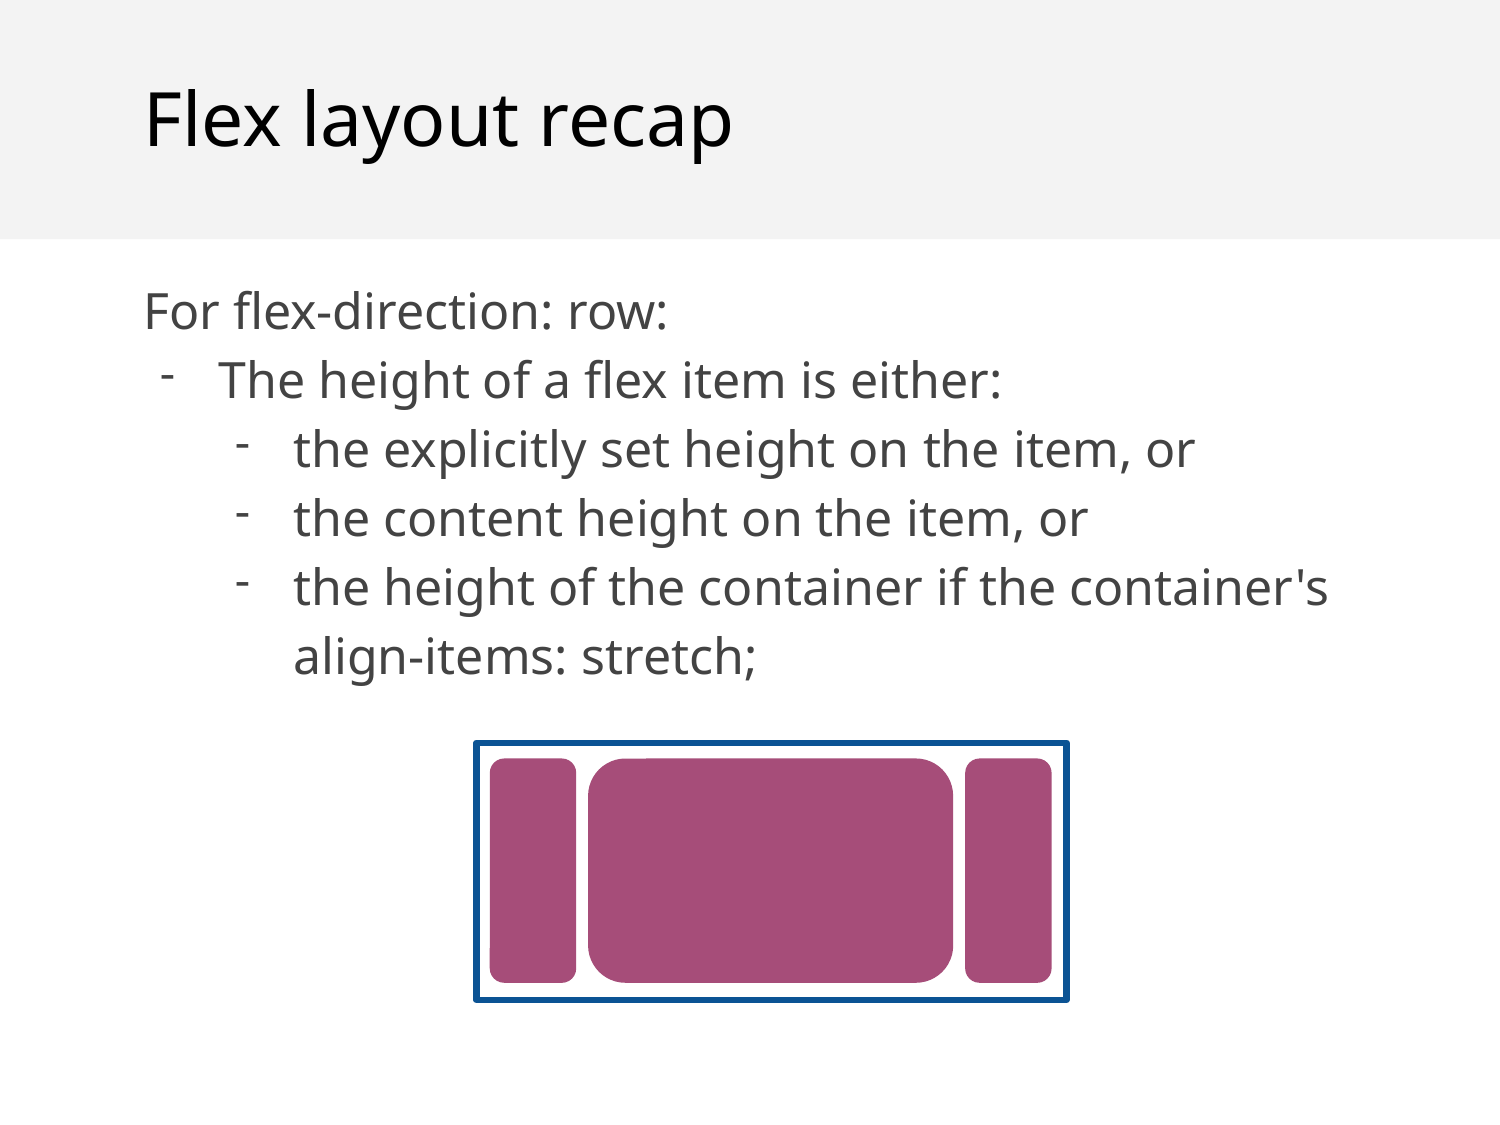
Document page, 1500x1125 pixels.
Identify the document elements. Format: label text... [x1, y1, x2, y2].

title Flex layout recap [128, 56, 1372, 183]
list For flex-direction: row: The height of a flex item is either: the explicitly set height on the item, or the content height on the item, or the height of the container if the container's align-items: stretch; [128, 255, 1372, 659]
text_box [476, 742, 1067, 1001]
